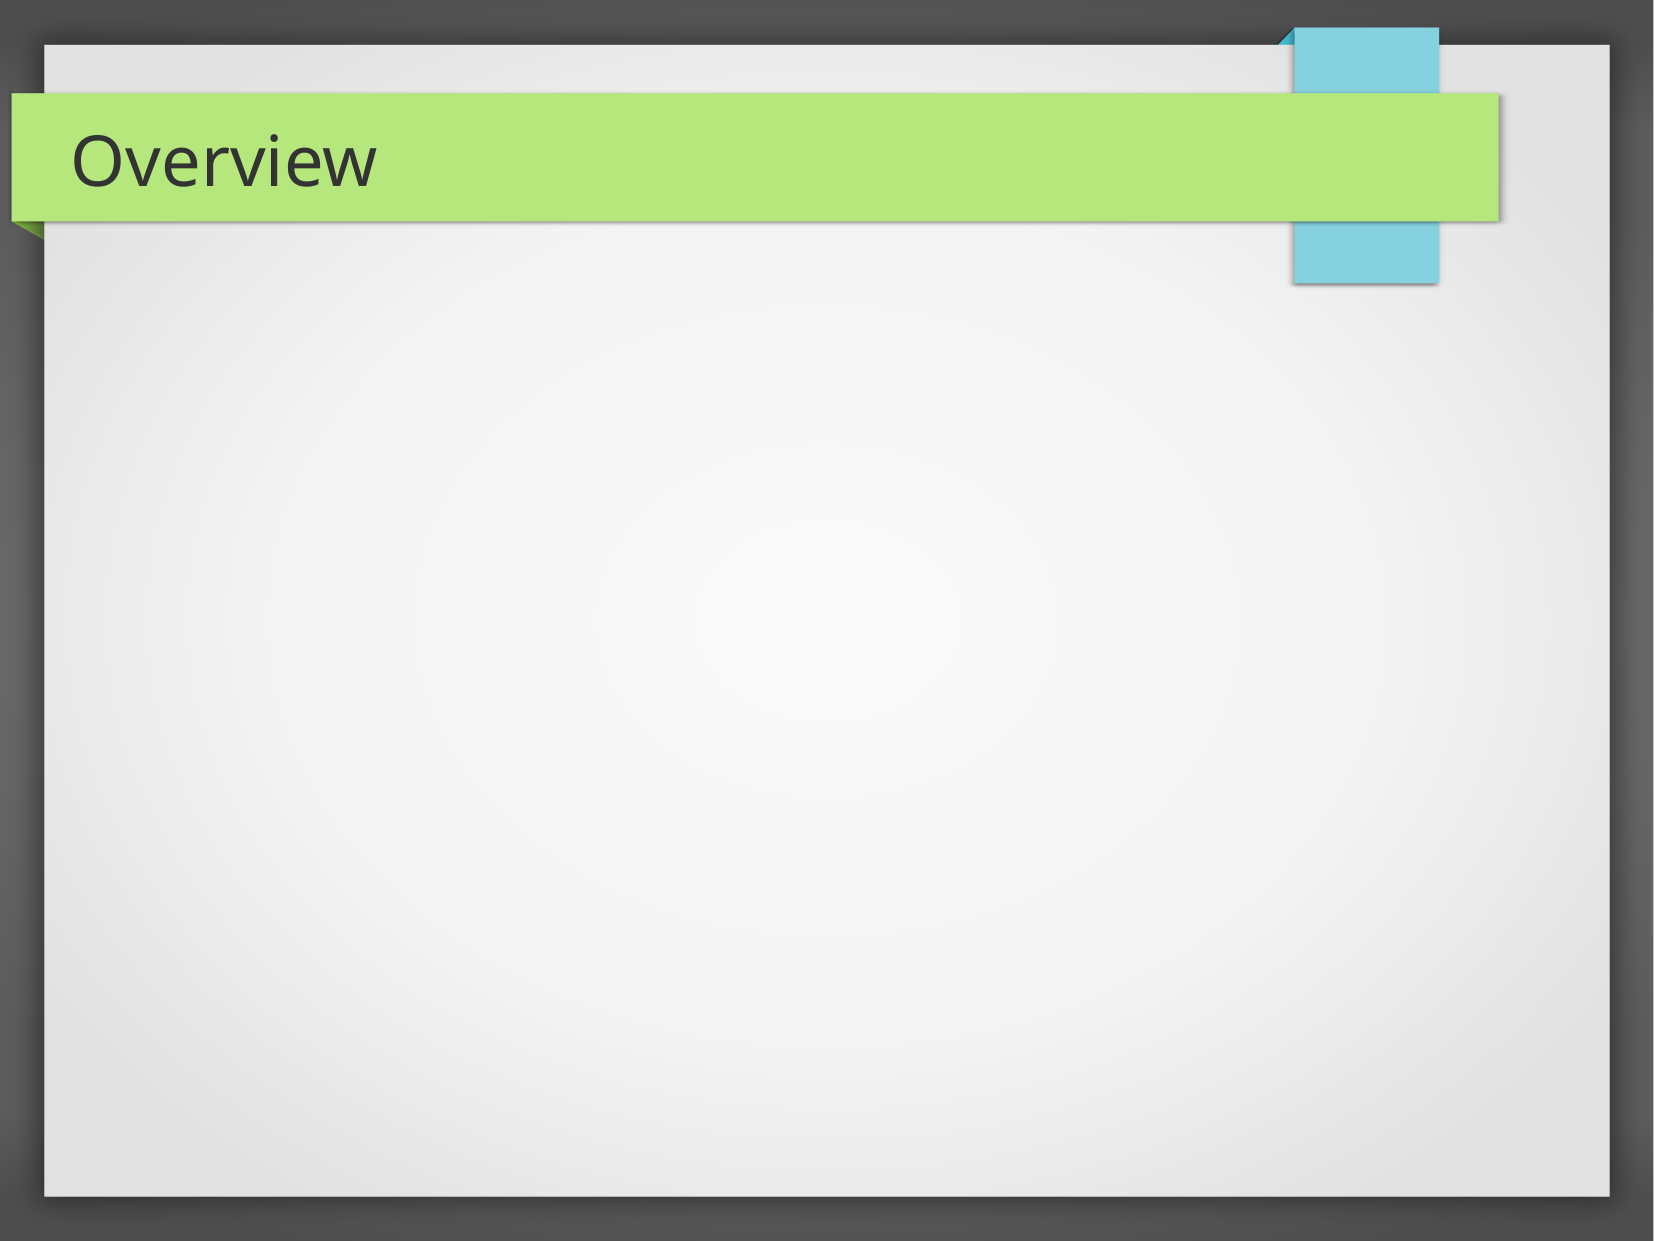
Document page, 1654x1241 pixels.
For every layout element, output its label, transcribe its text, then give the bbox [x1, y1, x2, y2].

title Overview [70, 106, 1229, 213]
picture [0, 0, 1654, 1241]
